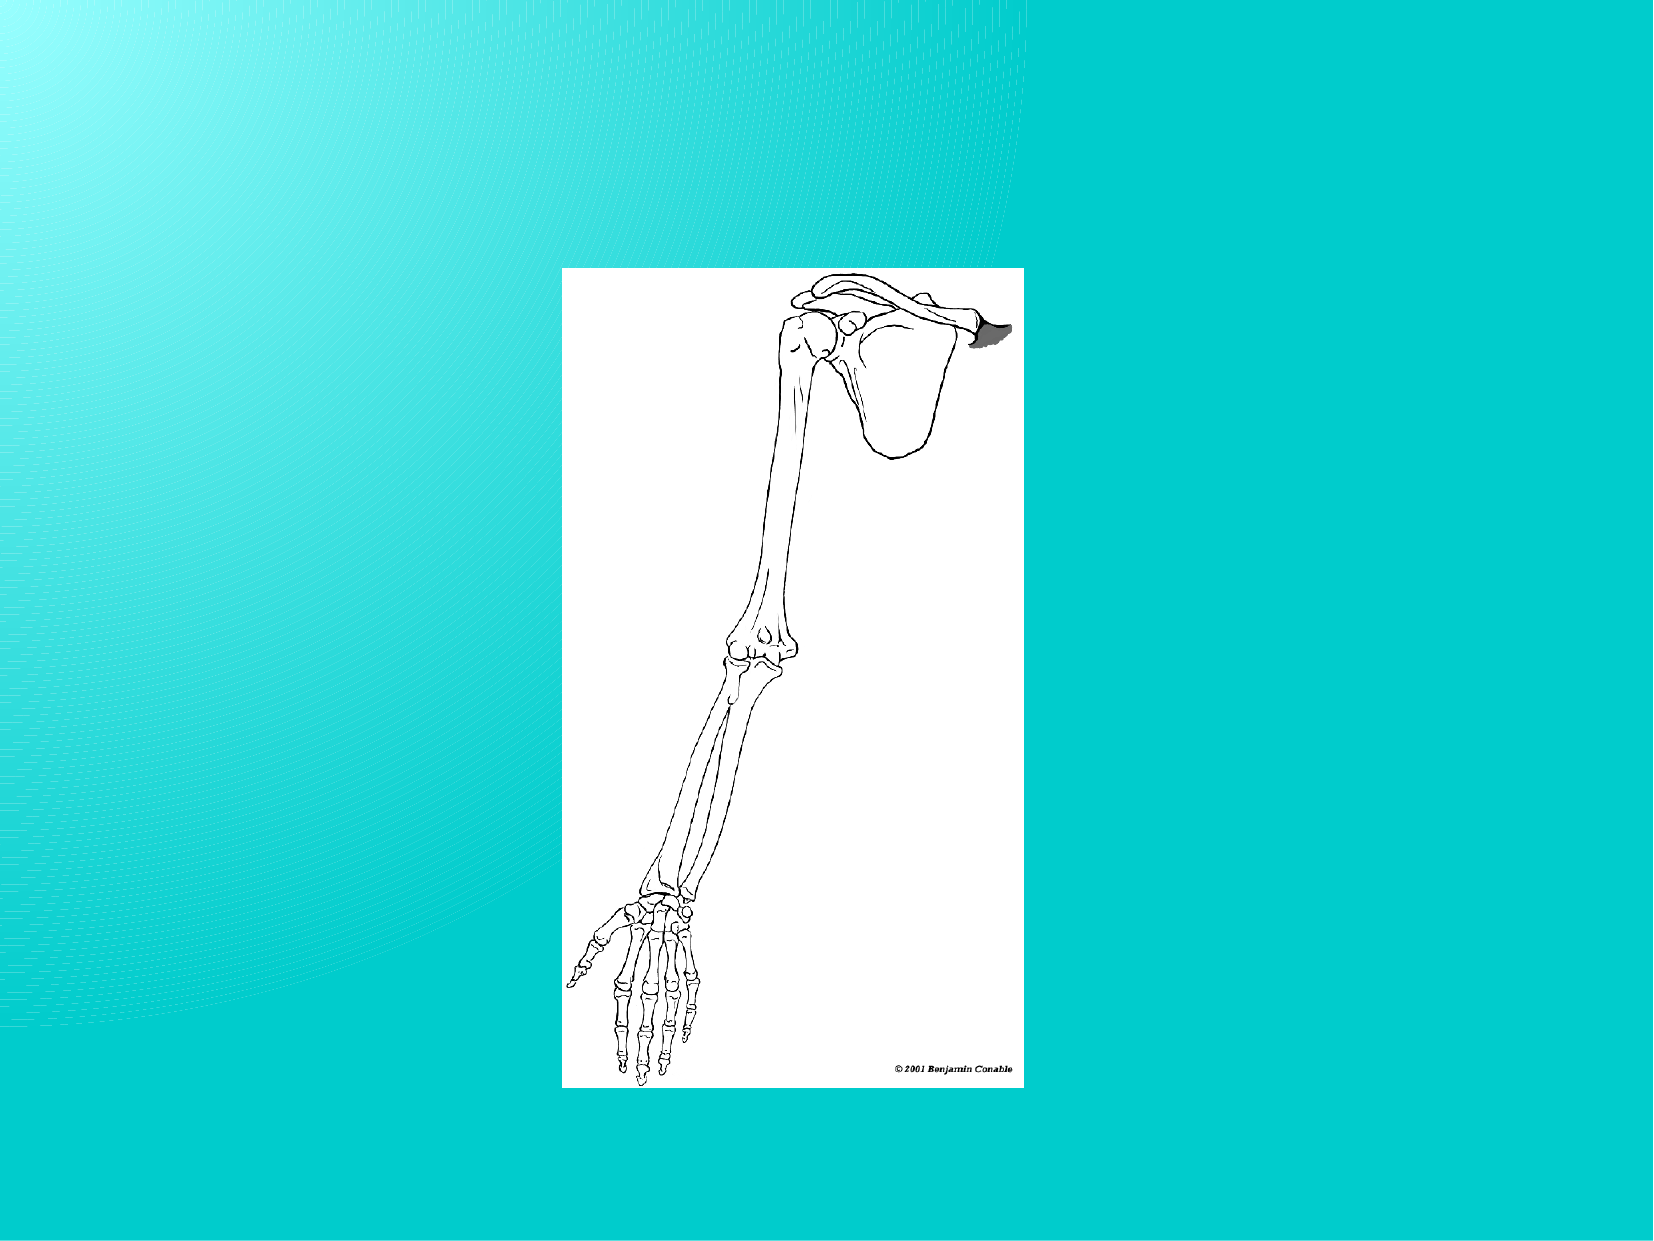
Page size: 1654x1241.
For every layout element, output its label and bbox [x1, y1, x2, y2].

picture [562, 268, 1024, 1088]
